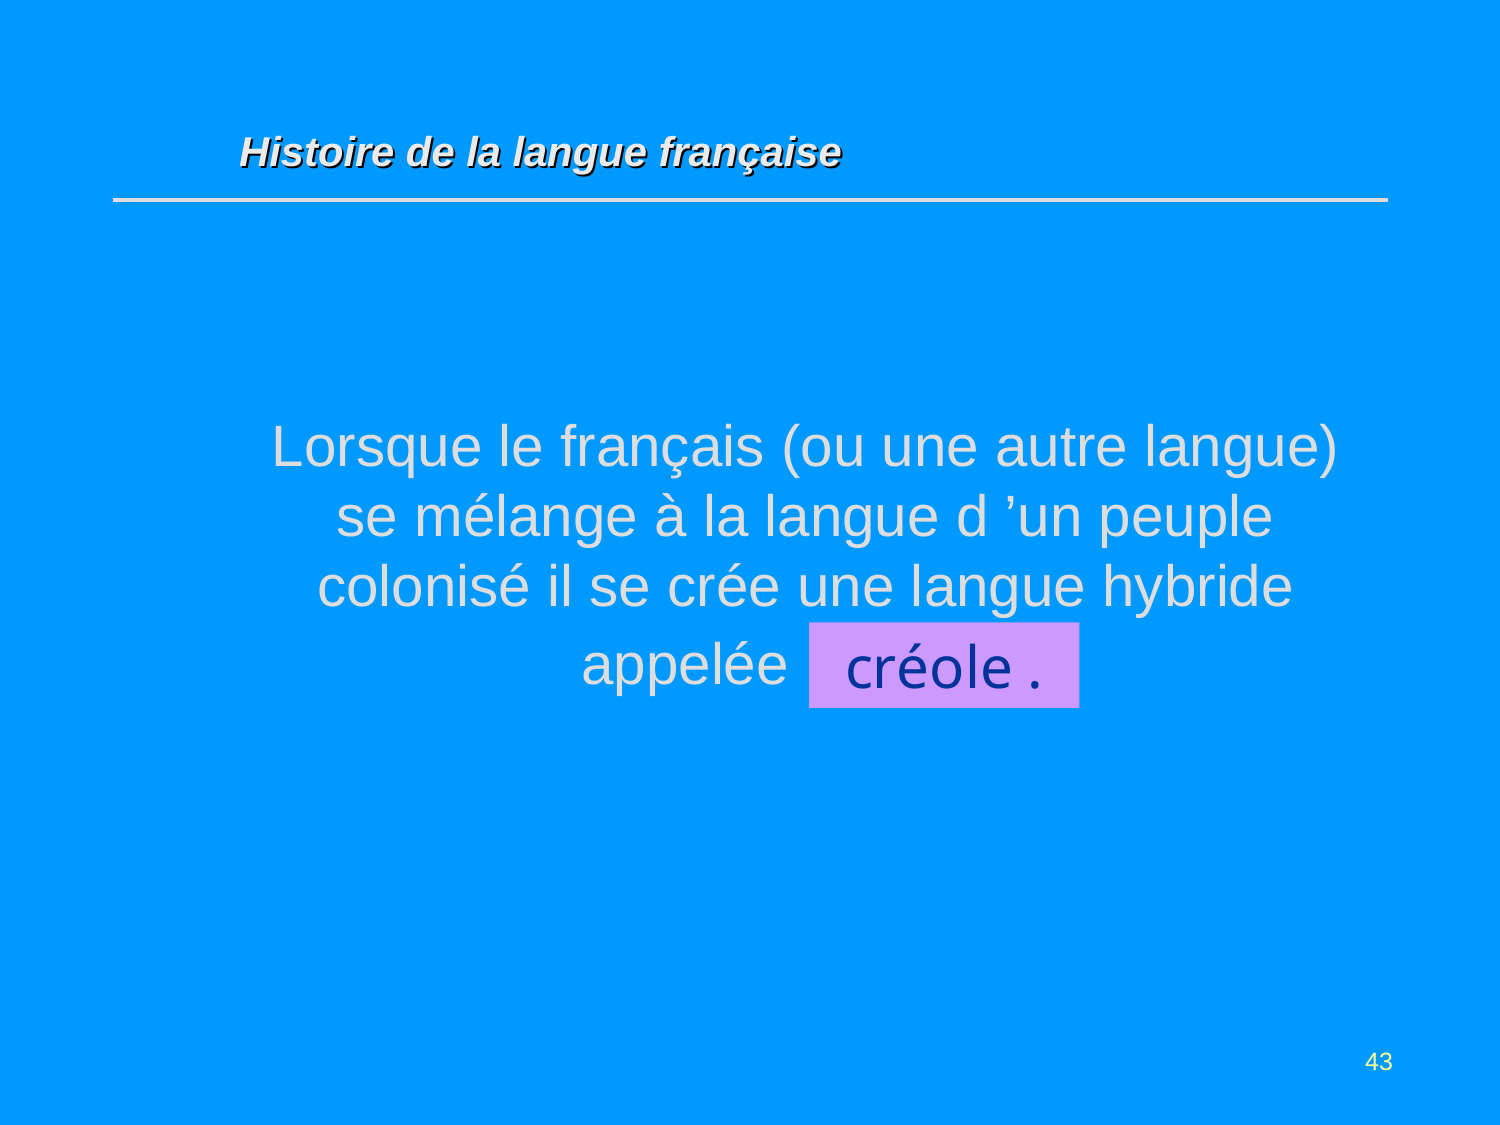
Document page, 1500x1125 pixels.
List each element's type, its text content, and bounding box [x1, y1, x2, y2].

text_box Histoire de la langue française [224, 116, 858, 183]
text_box créole . [809, 622, 1080, 708]
text_box Lorsque le français (ou une autre langue) se mélange à la langue d ’un peuple colonisé il se crée une langue hybride appelée . . . [237, 399, 1375, 706]
